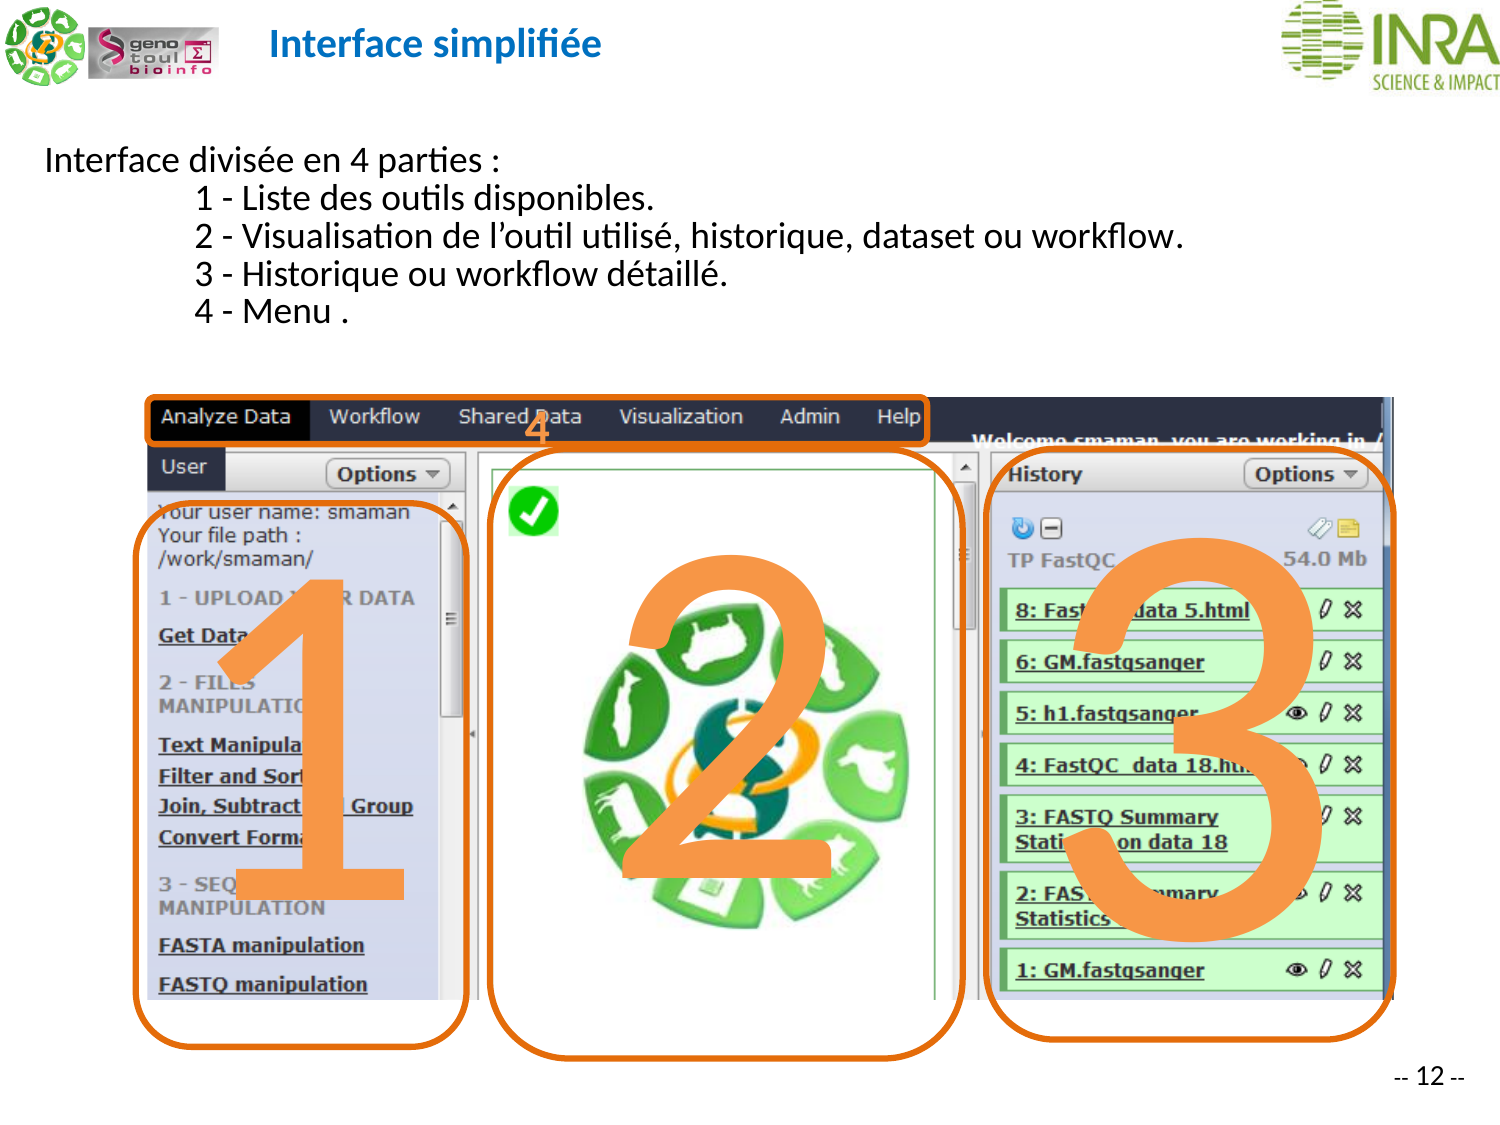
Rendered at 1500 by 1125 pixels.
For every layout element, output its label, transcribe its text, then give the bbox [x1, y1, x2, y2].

picture [5, 7, 85, 86]
picture [1388, 981, 1394, 1000]
text_box 2 [489, 448, 963, 1059]
picture [1281, 0, 1500, 110]
text_box 3 [986, 448, 1394, 1040]
text_box 1 [135, 503, 467, 1047]
picture [88, 27, 219, 79]
text_box Interface divisée en 4 parties : 1 - Liste des outils disponibles. 2 - Visualisation de l’outil utilisé, historique, dataset ou workflow. 3 - Historique ou workflow détaillé. 4 - Menu . [29, 137, 1500, 382]
text_box 4 [147, 397, 928, 445]
picture [147, 397, 1394, 1000]
text_box Interface simplifiée [253, 19, 1270, 86]
